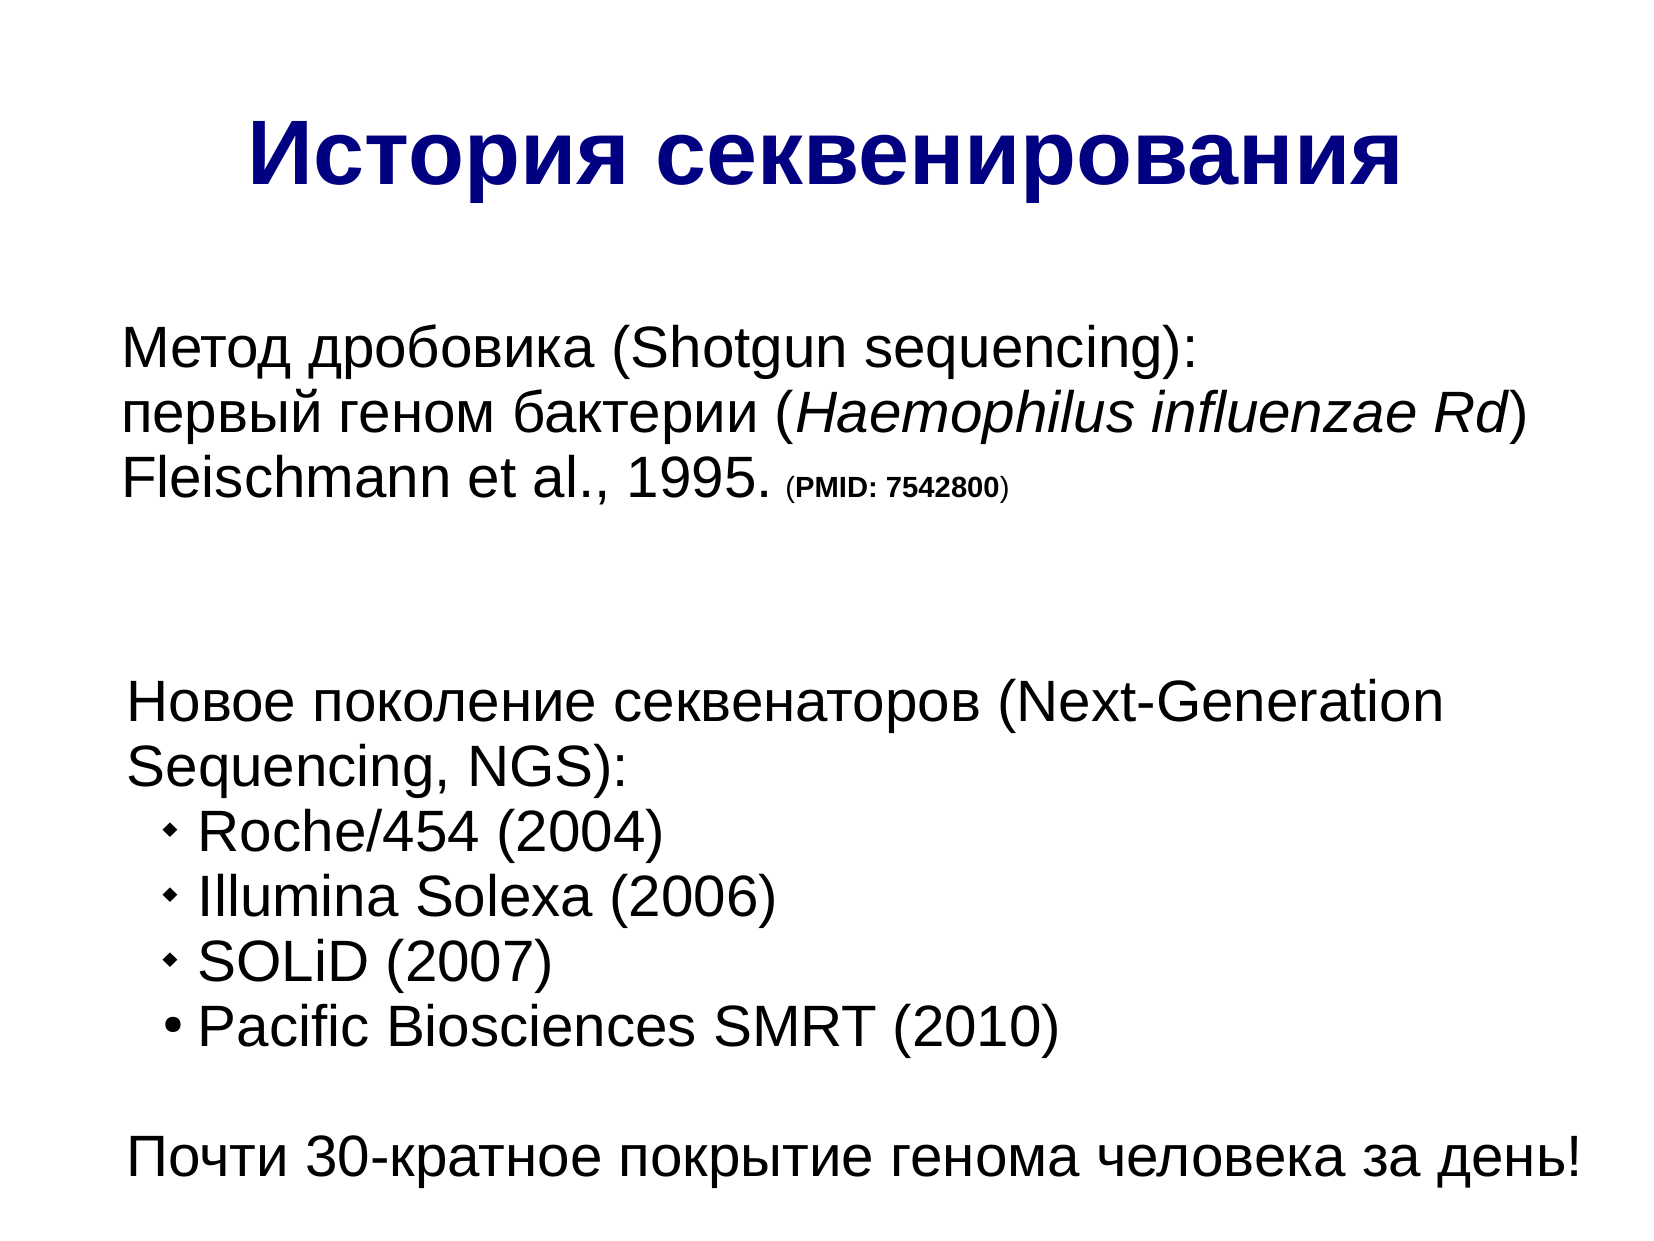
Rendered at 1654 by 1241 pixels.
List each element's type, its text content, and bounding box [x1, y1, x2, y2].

title История секвенирования [82, 49, 1571, 257]
text_box Метод дробовика (Shotgun sequencing): первый геном бактерии (Haemophilus influenzae Rd) Fleischmann et al., 1995. (PMID: 7542800) [106, 307, 1560, 517]
text_box Новое поколение секвенаторов (Next-Generation Sequencing, NGS): Roche/454 (2004) Illumina Solexa (2006) SOLiD (2007) Pacific Biosciences SMRT (2010) Почти 30-кратное покрытие генома человека за день! [112, 661, 1630, 1197]
